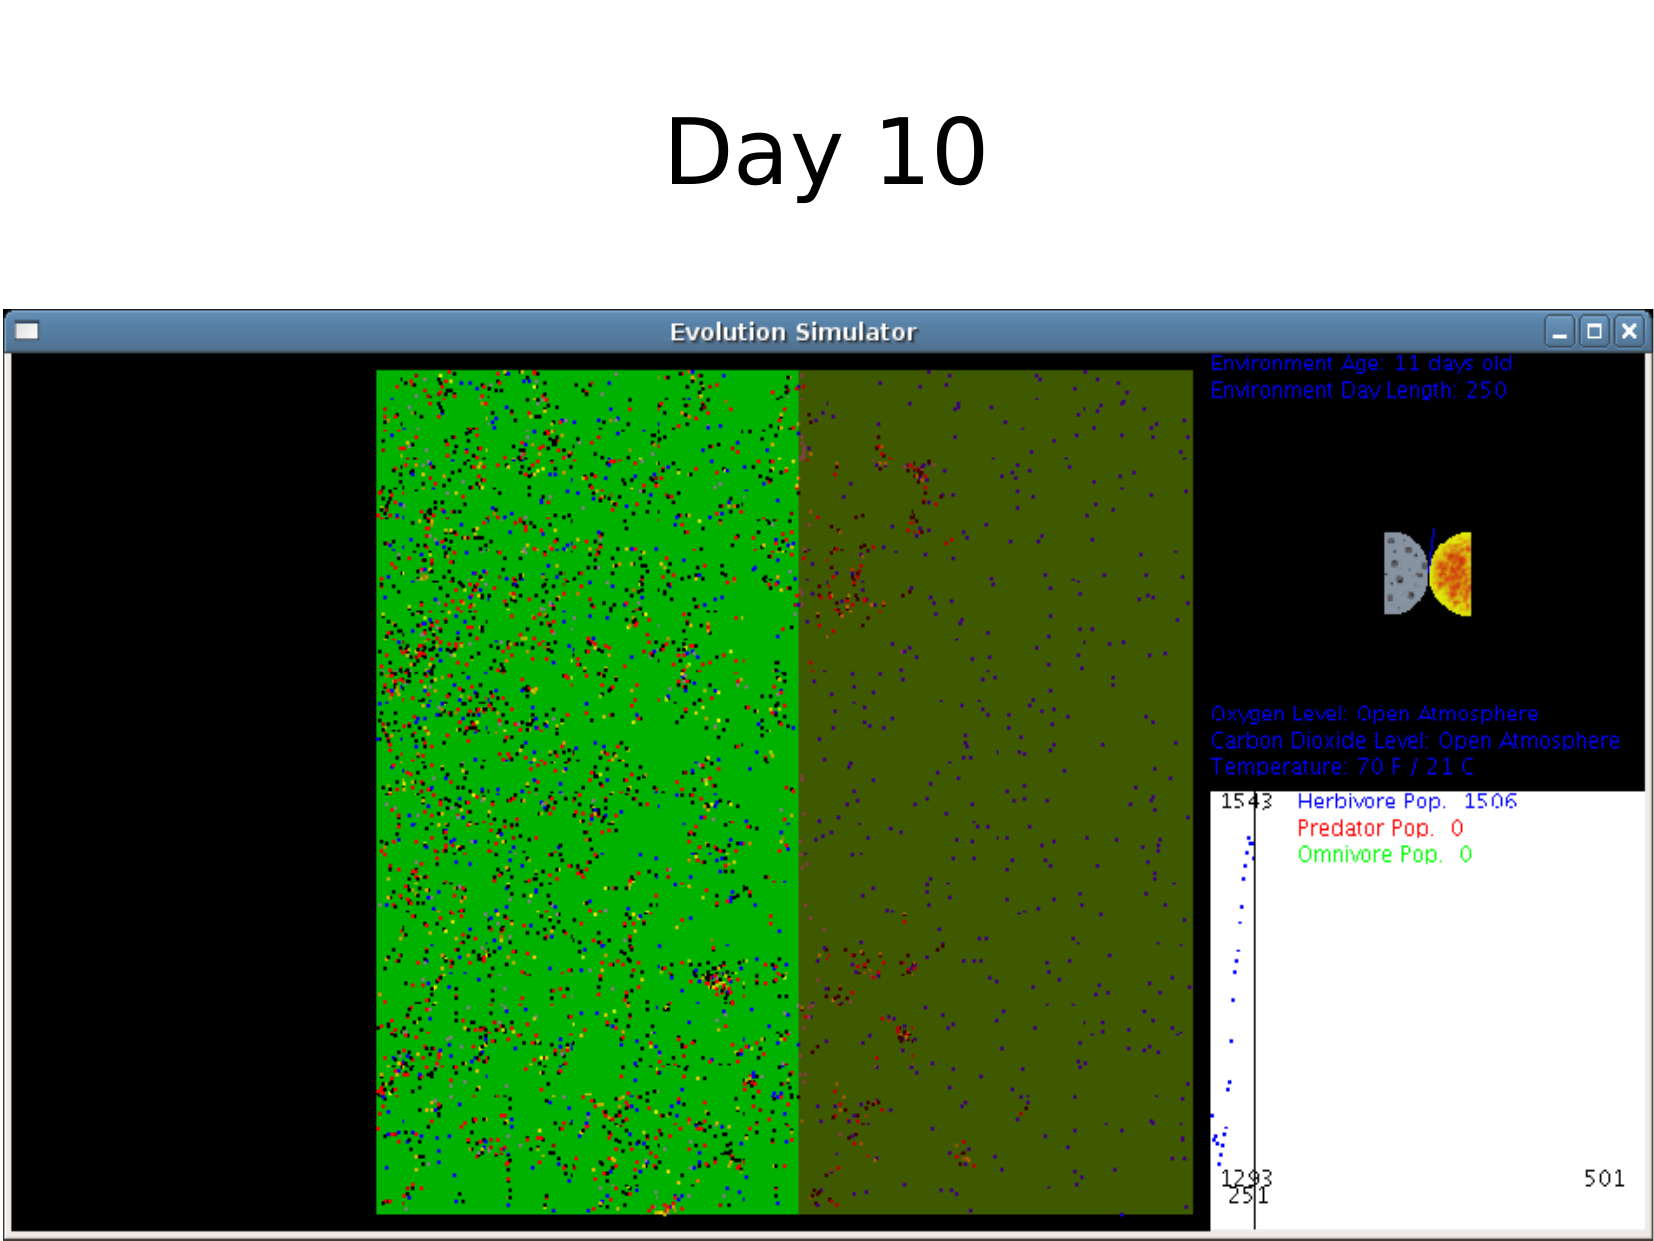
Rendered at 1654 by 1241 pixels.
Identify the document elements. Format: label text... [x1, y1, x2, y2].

picture [3, 309, 1654, 1241]
title Day 10 [82, 56, 1571, 250]
